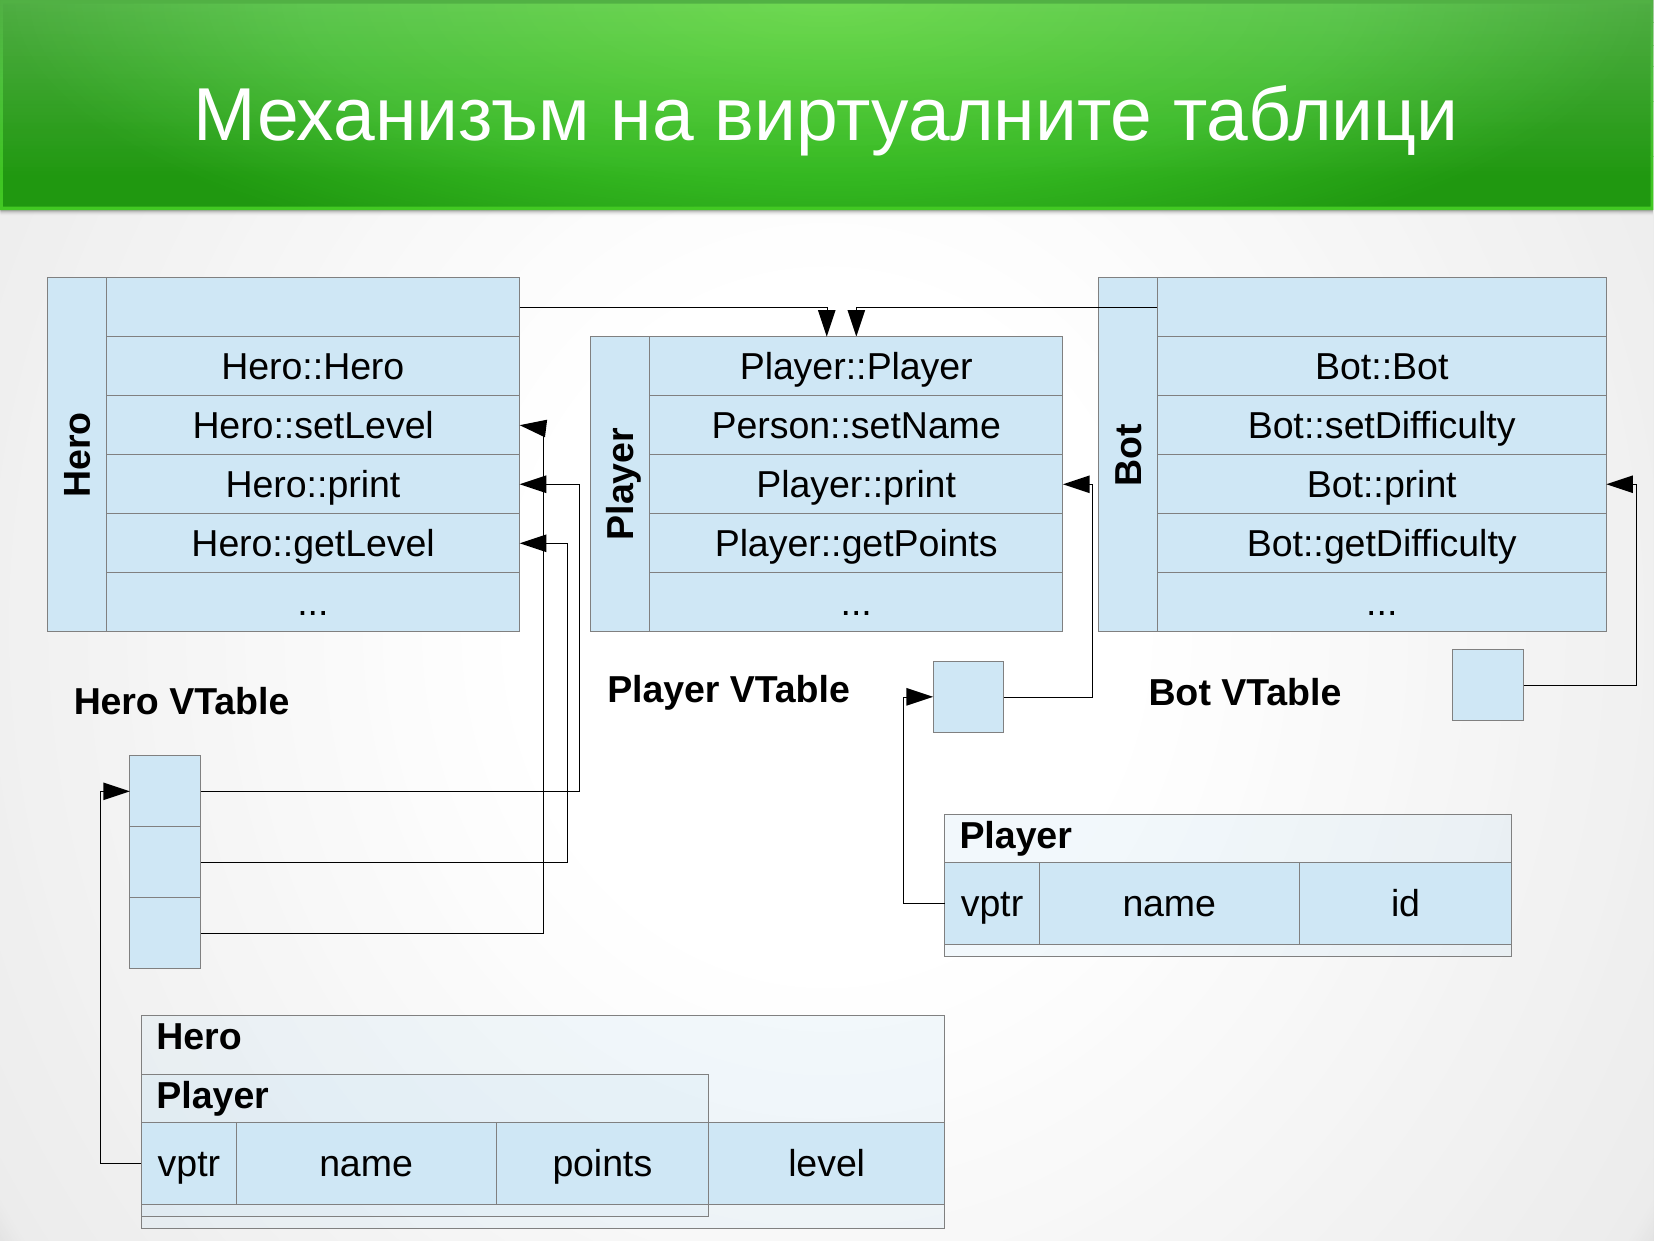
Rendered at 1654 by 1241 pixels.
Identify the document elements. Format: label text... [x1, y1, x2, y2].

text_box Bot [1098, 277, 1157, 307]
text_box id [1299, 862, 1512, 945]
text_box Hero::setLevel [107, 395, 520, 454]
text_box Person::setName [650, 395, 1063, 454]
text_box Hero VTable [59, 673, 397, 731]
text_box Bot::Bot [1157, 337, 1607, 395]
text_box [1452, 649, 1524, 721]
text_box vptr [944, 862, 1040, 945]
text_box ... [107, 572, 520, 632]
text_box Player::Player [650, 336, 1063, 395]
text_box [1157, 277, 1607, 337]
text_box [129, 755, 201, 969]
text_box Hero [141, 1015, 945, 1122]
text_box Player [141, 1074, 709, 1122]
text_box Player VTable [592, 661, 880, 719]
text_box Hero::print [107, 454, 520, 513]
text_box ... [1157, 572, 1607, 632]
text_box level [708, 1122, 945, 1205]
text_box Player::getPoints [650, 513, 1063, 572]
text_box name [237, 1122, 496, 1205]
text_box [106, 277, 520, 337]
text_box Player [590, 336, 650, 632]
text_box Hero::getLevel [107, 513, 520, 572]
text_box Player [944, 945, 1512, 957]
text_box [933, 661, 1004, 733]
text_box Bot [1098, 308, 1157, 632]
text_box vptr [141, 1122, 237, 1205]
text_box Bot::setDifficulty [1157, 395, 1607, 454]
text_box ... [650, 572, 1063, 632]
text_box Player [944, 814, 1512, 862]
title Механизъм на виртуалните таблици [82, 49, 1571, 179]
text_box Bot::getDifficulty [1157, 513, 1607, 572]
text_box Hero::Hero [107, 337, 520, 395]
text_box Player [141, 1205, 709, 1217]
text_box name [1040, 862, 1299, 945]
text_box Bot VTable [1133, 663, 1434, 721]
text_box Bot::print [1157, 454, 1607, 513]
text_box points [496, 1122, 708, 1205]
text_box Hero [47, 277, 107, 632]
text_box Hero [141, 1205, 945, 1229]
text_box Player::print [650, 454, 1063, 513]
